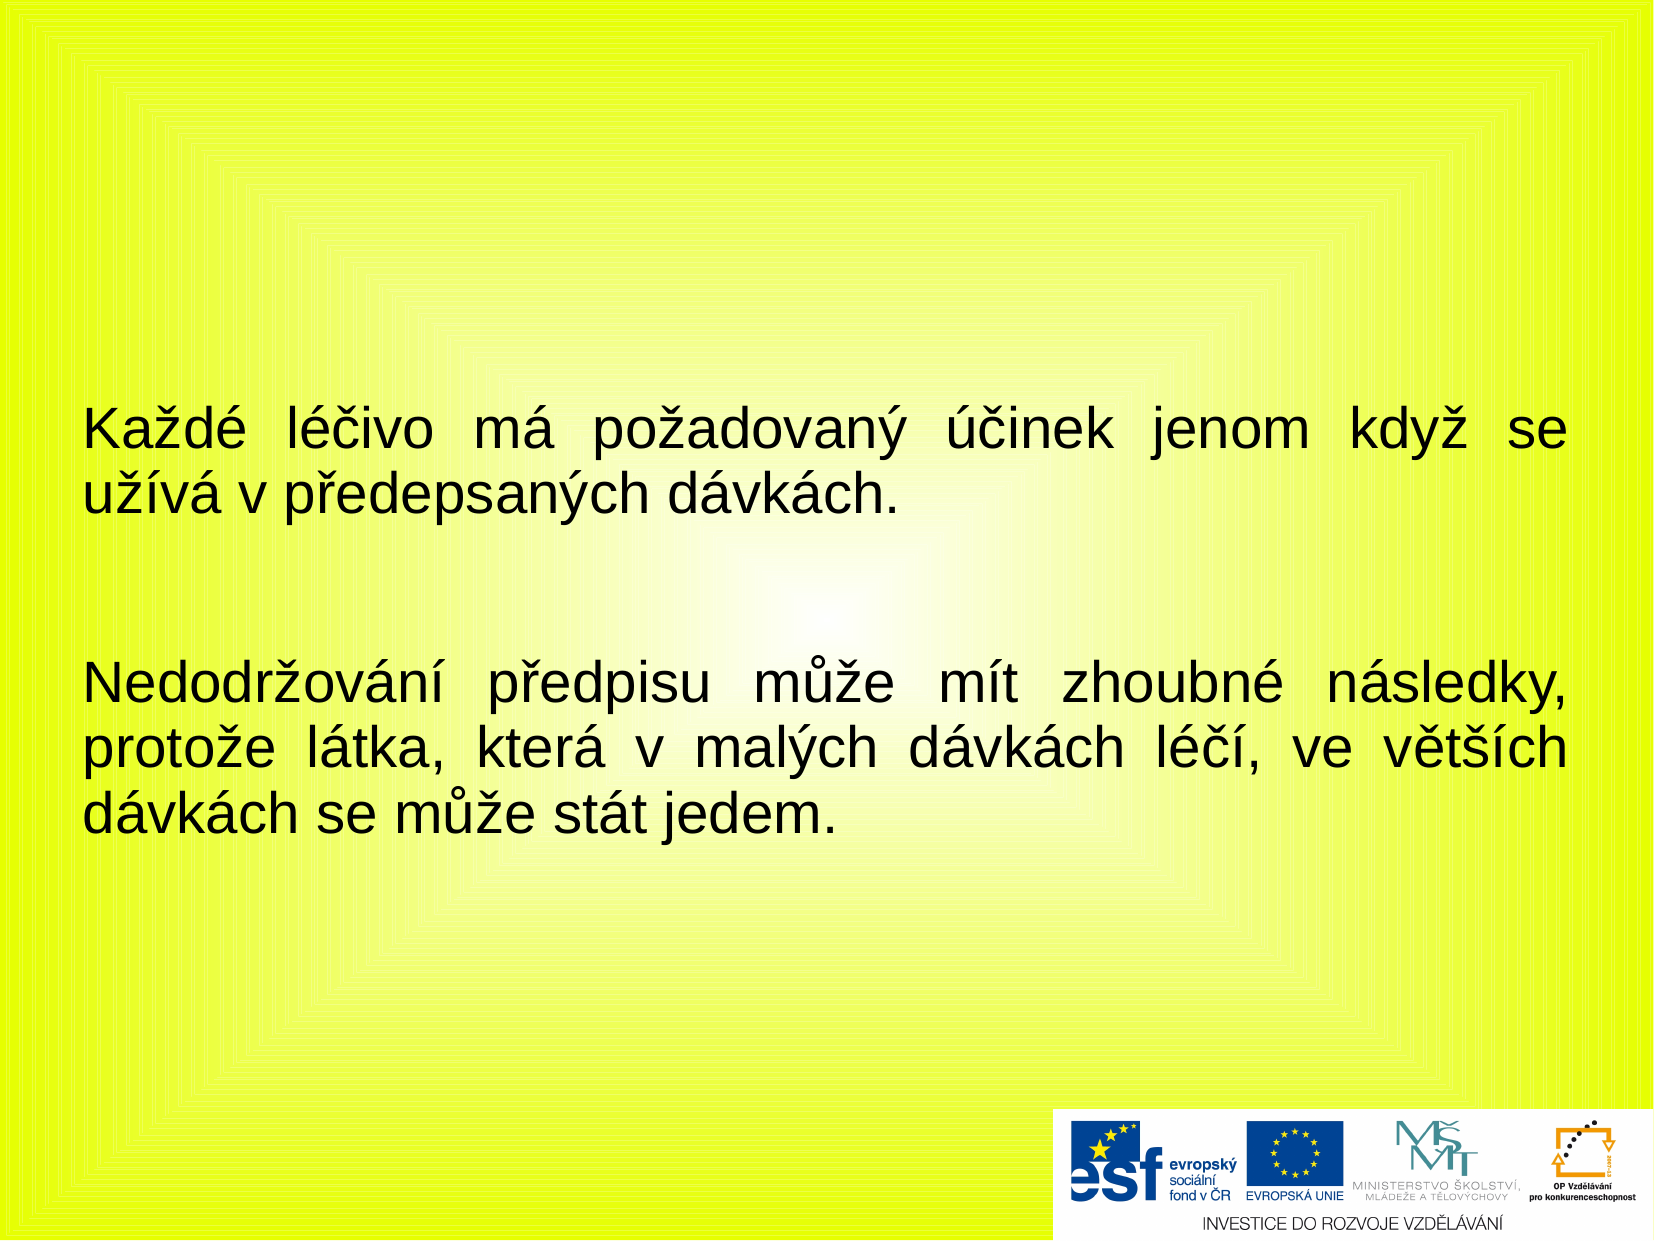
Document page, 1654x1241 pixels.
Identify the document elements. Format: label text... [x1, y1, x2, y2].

list Každé léčivo má požadovaný účinek jenom když se užívá v předepsaných dávkách. Nedodržování předpisu může mít zhoubné následky, protože látka, která v malých dávkách léčí, ve větších dávkách se může stát jedem. [82, 396, 1571, 844]
picture [1053, 1109, 1654, 1241]
